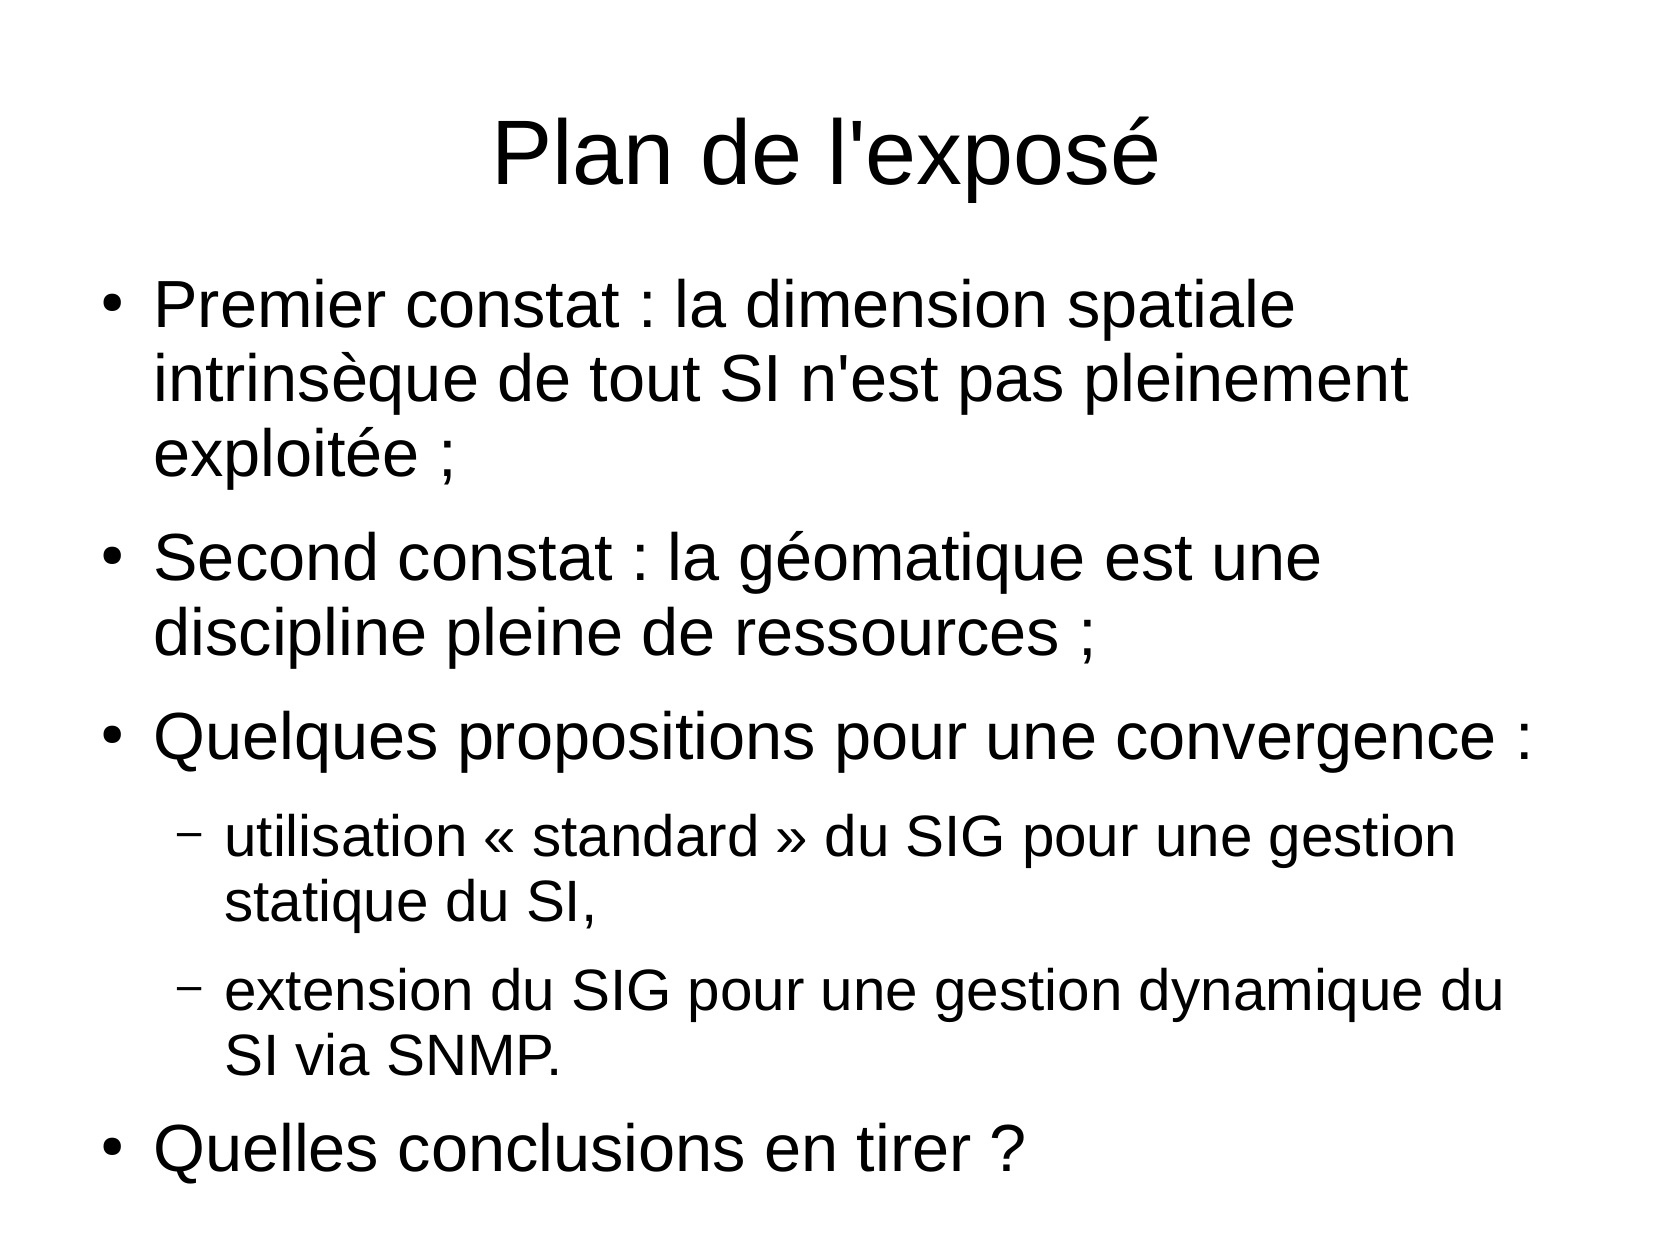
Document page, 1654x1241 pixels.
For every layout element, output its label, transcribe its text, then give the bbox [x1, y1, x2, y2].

list Premier constat : la dimension spatiale intrinsèque de tout SI n'est pas pleinement exploitée ; Second constat : la géomatique est une discipline pleine de ressources ; Quelques propositions pour une convergence : utilisation « standard » du SIG pour une gestion statique du SI, extension du SIG pour une gestion dynamique du SI via SNMP. Quelles conclusions en tirer ? [82, 266, 1571, 1186]
title Plan de l'exposé [82, 49, 1571, 257]
